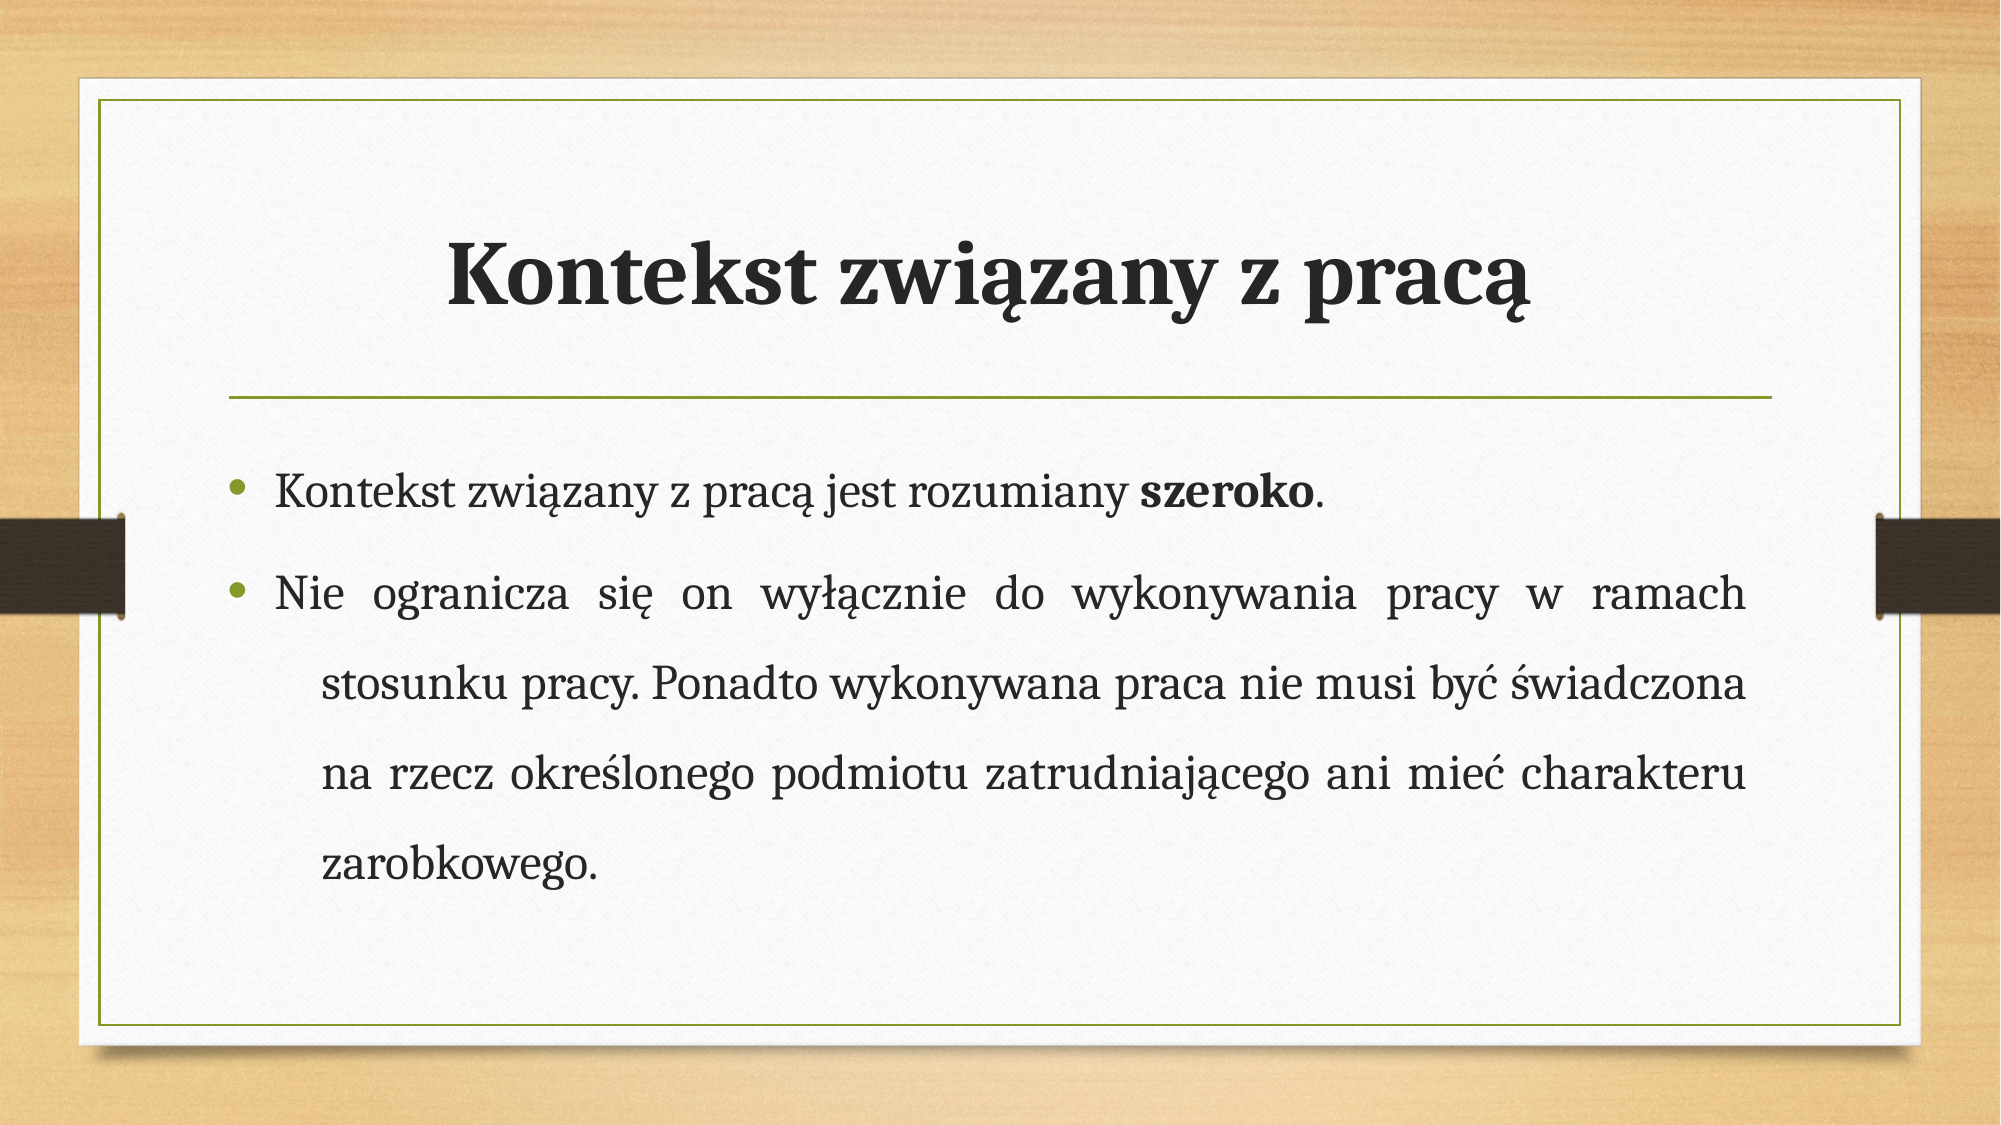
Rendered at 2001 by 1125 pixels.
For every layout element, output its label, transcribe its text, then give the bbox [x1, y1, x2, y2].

title Kontekst związany z pracą [212, 161, 1788, 376]
list Kontekst związany z pracą jest rozumiany szeroko. Nie ogranicza się on wyłącznie do wykonywania pracy w ramach stosunku pracy. Ponadto wykonywana praca nie musi być świadczona na rzecz określonego podmiotu zatrudniającego ani mieć charakteru zarobkowego. [212, 419, 1788, 964]
